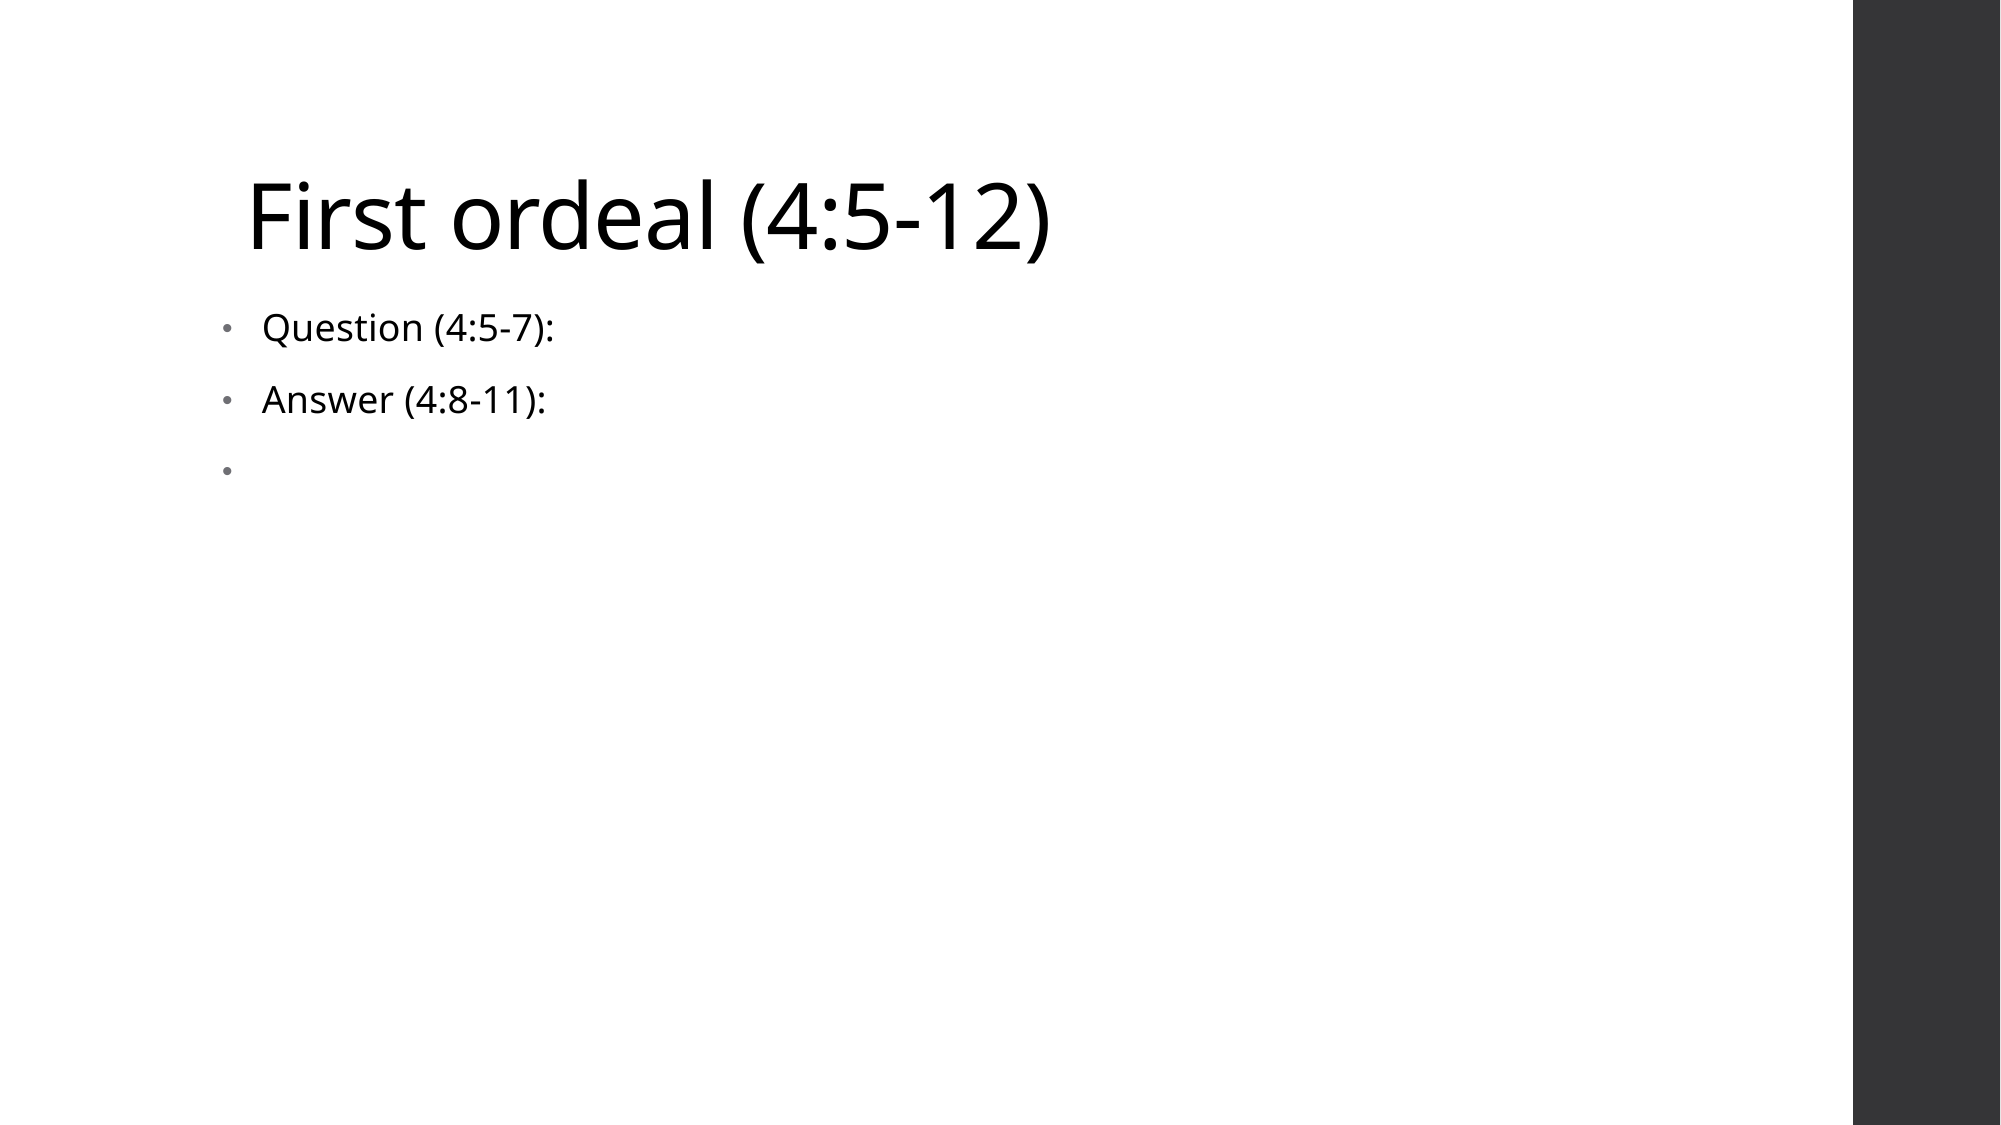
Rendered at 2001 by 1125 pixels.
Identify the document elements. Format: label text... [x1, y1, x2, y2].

title First ordeal (4:5-12) [206, 60, 1797, 278]
list Question (4:5-7): Answer (4:8-11): [206, 299, 1617, 1014]
